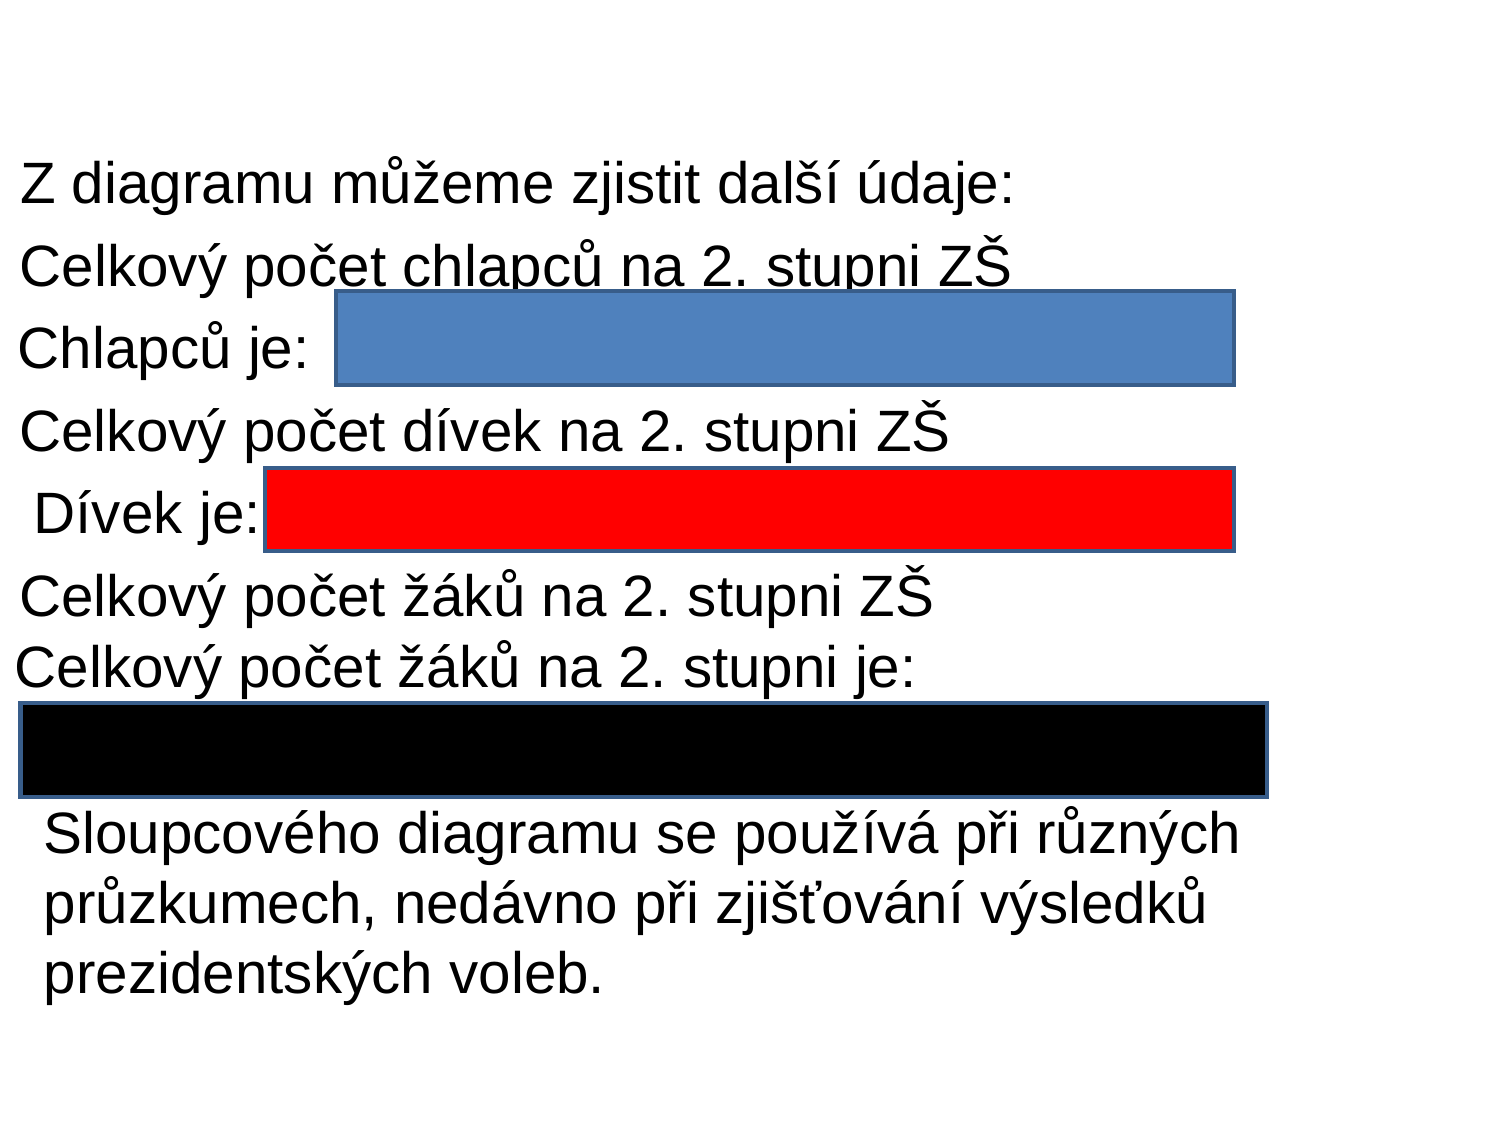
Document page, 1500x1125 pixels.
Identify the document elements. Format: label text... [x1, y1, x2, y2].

text_box Celkový počet chlapců na 2. stupni ZŠ [5, 220, 1029, 302]
text_box [336, 290, 1235, 386]
text_box Z diagramu můžeme zjistit další údaje: [5, 137, 1032, 223]
text_box Dívek je: 46 (12 + 14 + 11 + 9) = 46 [18, 467, 265, 550]
text_box Sloupcového diagramu se používá při různých průzkumech, nedávno při zjišťování výsledků prezidentských voleb. [28, 787, 1258, 1013]
text_box Chlapců je: 54 (14 + 13 + 11 + 16) = 54 [3, 302, 336, 389]
text_box Celkový počet žáků na 2. stupni ZŠ [4, 550, 951, 621]
text_box Celkový počet žáků na 2. stupni je: 100 (26 + 27 + 22 +25) = 100 [0, 621, 1317, 777]
text_box [20, 702, 1267, 798]
text_box Celkový počet dívek na 2. stupni ZŠ [4, 385, 967, 471]
text_box [265, 467, 1235, 551]
